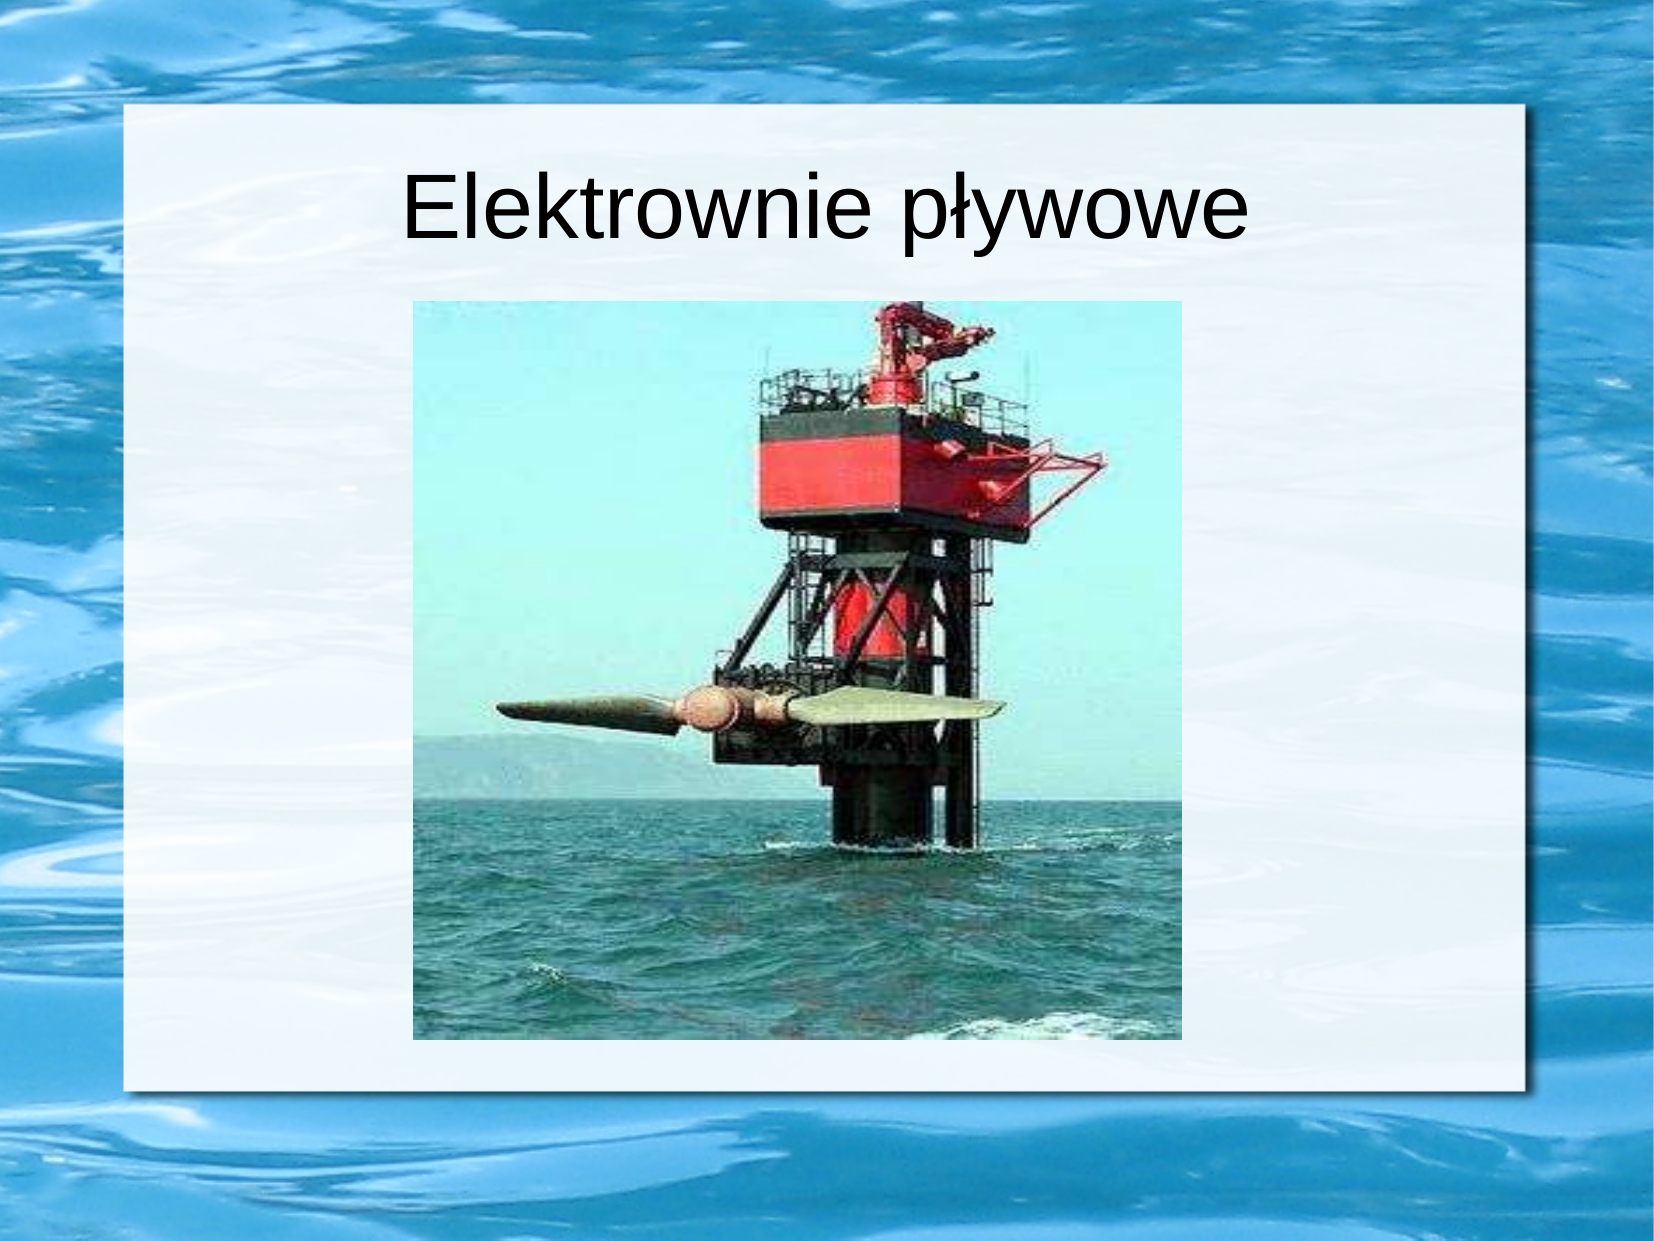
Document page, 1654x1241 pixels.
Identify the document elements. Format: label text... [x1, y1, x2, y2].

title Elektrownie pływowe [147, 118, 1506, 296]
picture [0, 0, 1654, 1241]
